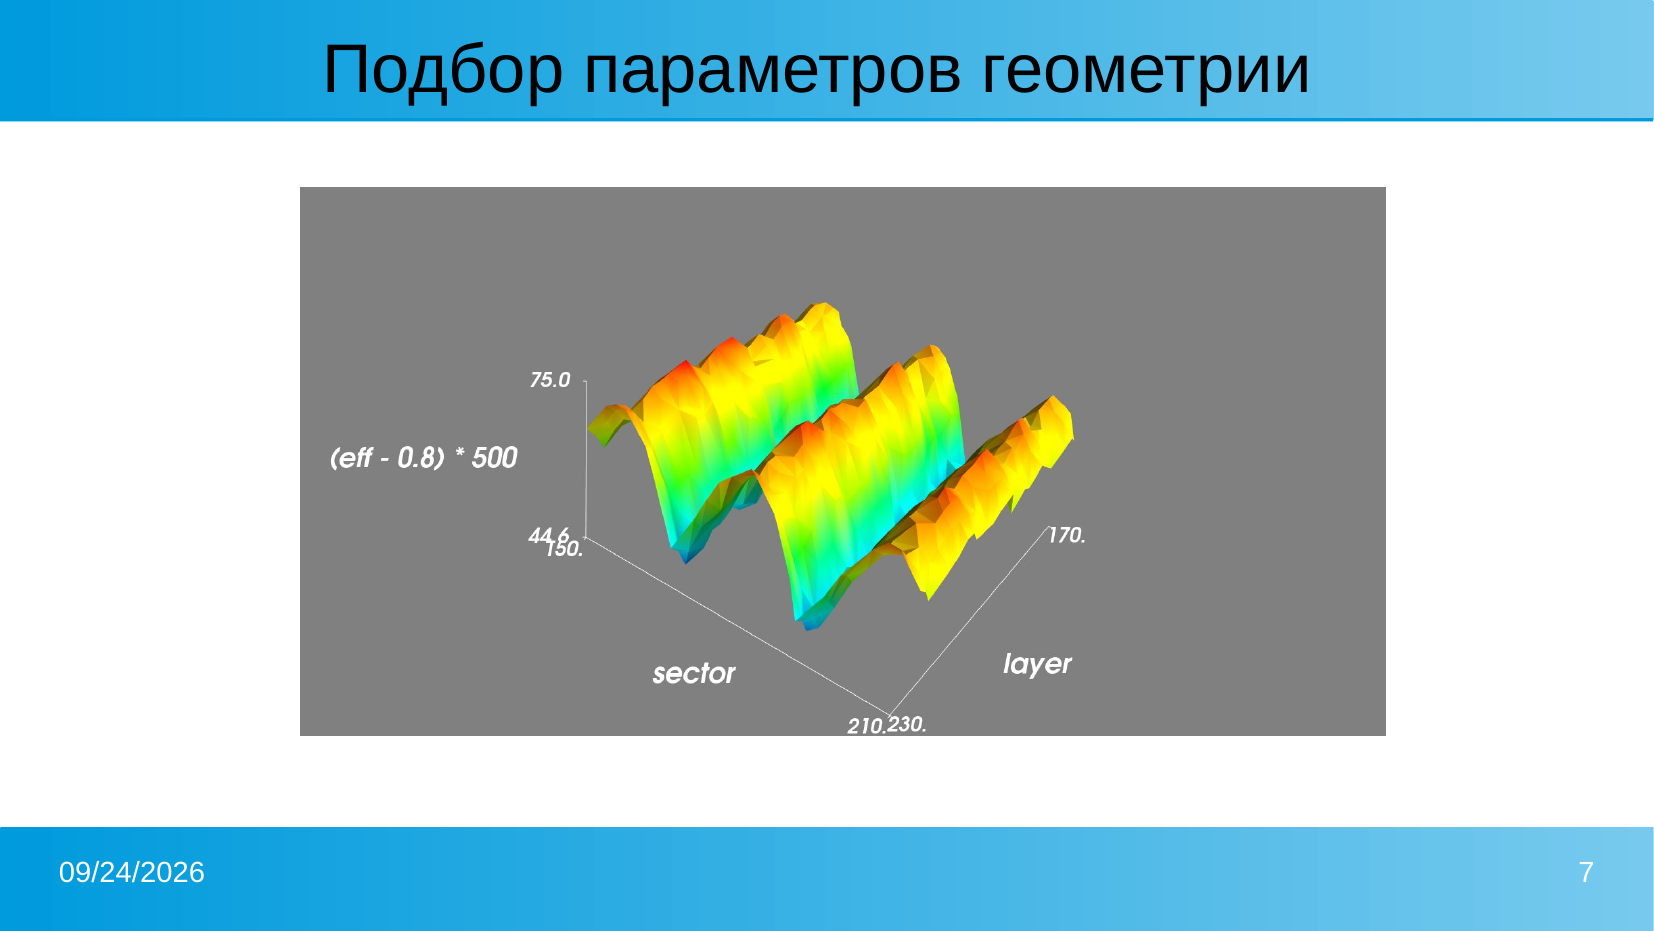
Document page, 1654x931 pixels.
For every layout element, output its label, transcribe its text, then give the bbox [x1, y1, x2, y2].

title Подбор параметров геометрии [59, 29, 1595, 108]
picture [300, 187, 1386, 736]
